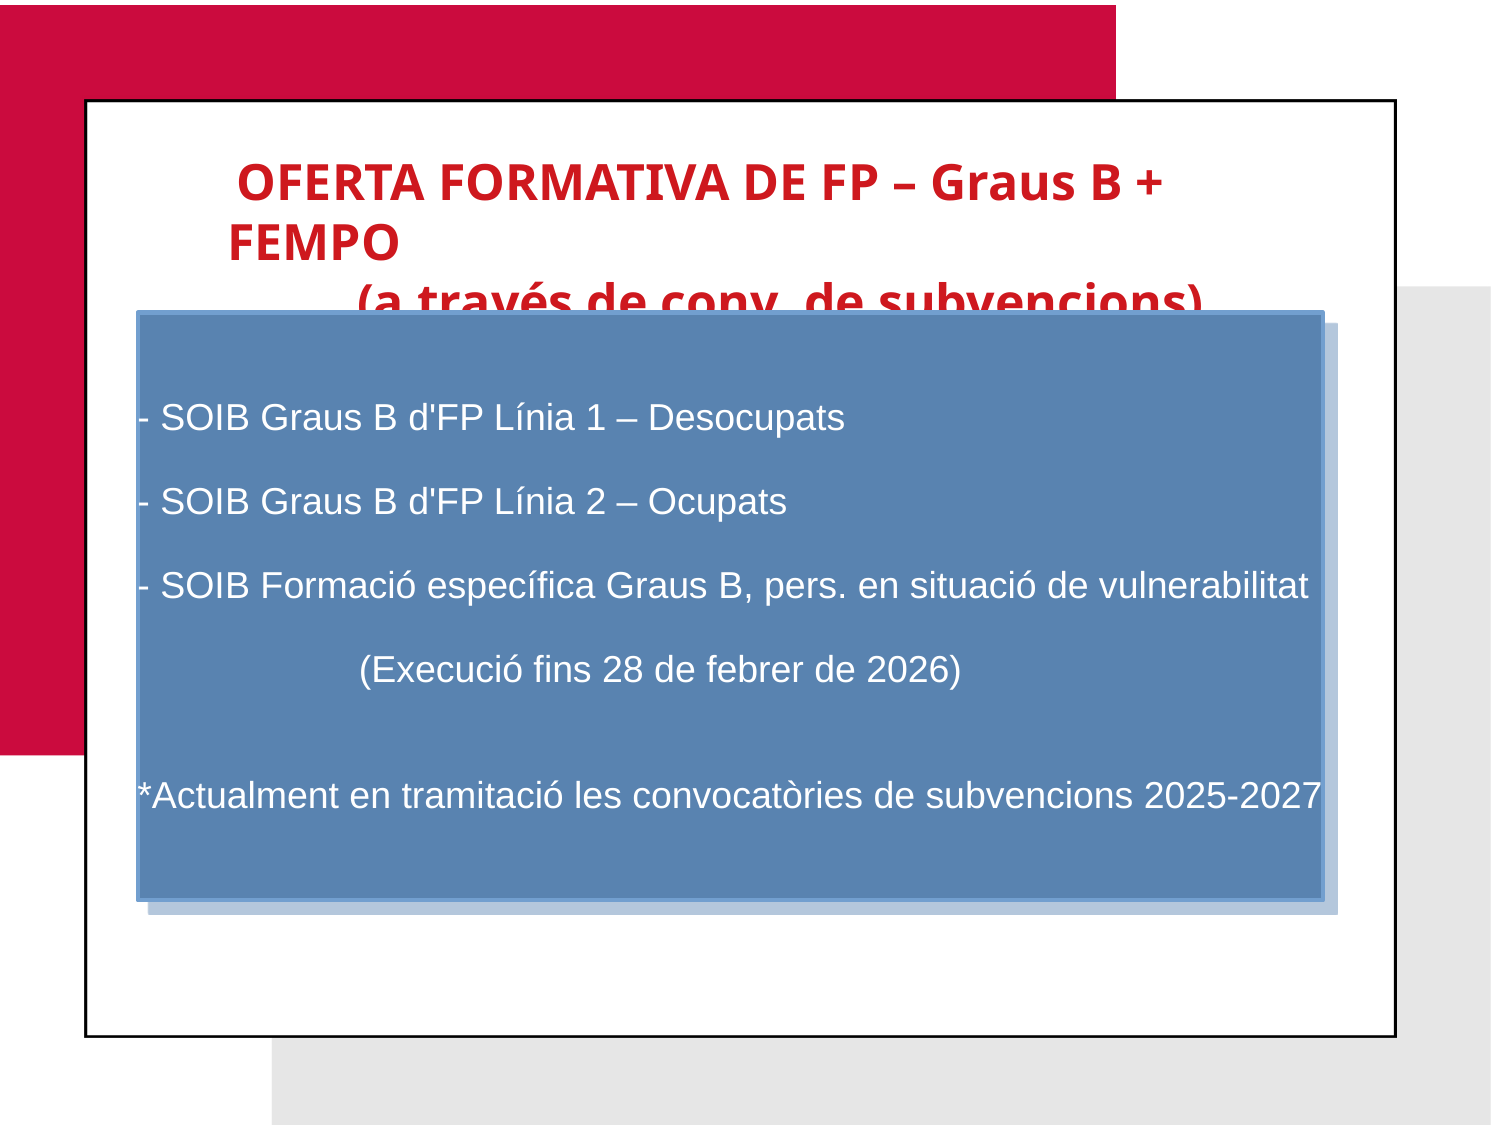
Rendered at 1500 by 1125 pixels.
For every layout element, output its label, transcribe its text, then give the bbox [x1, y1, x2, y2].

text_box - SOIB Graus B d'FP Línia 1 – Desocupats - SOIB Graus B d'FP Línia 2 – Ocupats - SOIB Formació específica Graus B, pers. en situació de vulnerabilitat (Execució fins 28 de febrer de 2026) *Actualment en tramitació les convocatòries de subvencions 2025-2027 [137, 312, 1324, 901]
text_box OFERTA FORMATIVA DE FP – Graus B + FEMPO (a través de conv. de subvencions) [212, 142, 1232, 312]
picture [0, 5, 1491, 1125]
